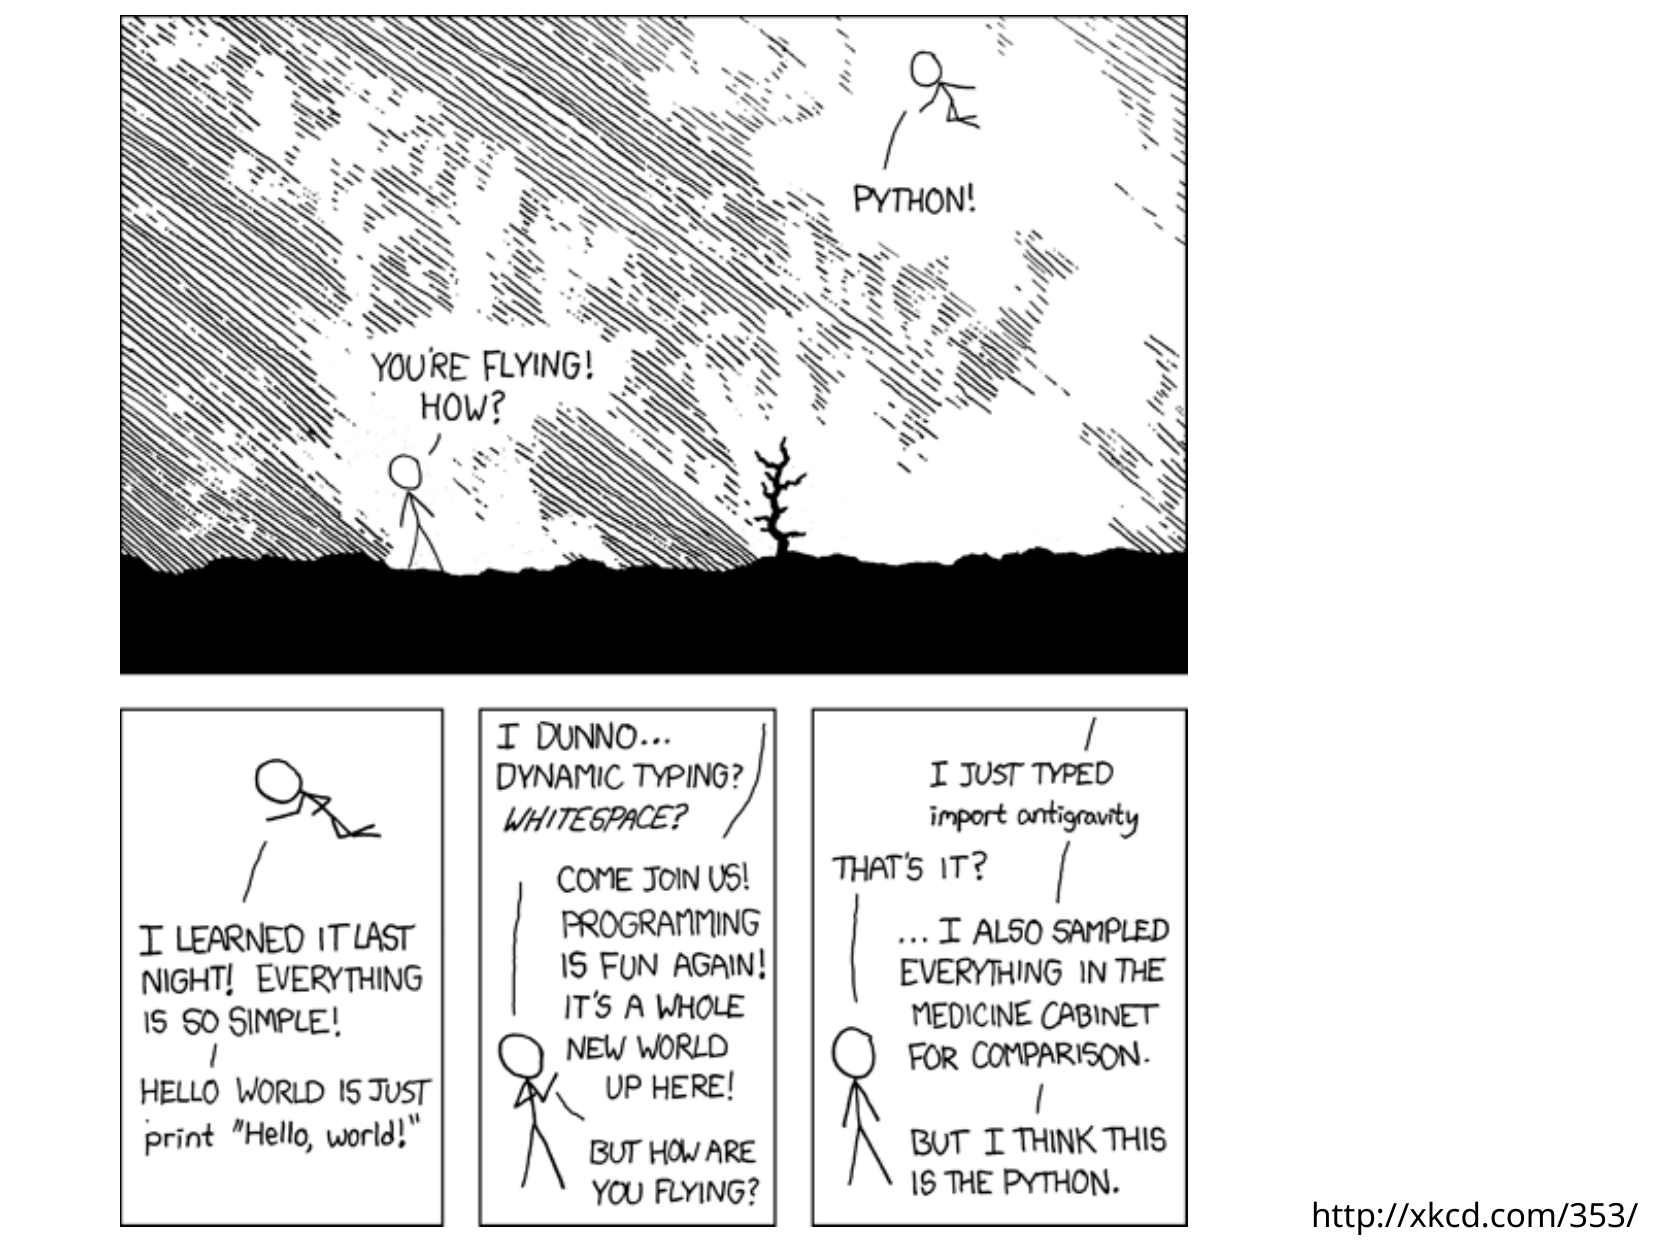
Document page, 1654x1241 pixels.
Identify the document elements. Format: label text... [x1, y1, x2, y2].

text_box http://xkcd.com/353/ [982, 1184, 1654, 1241]
picture [120, 15, 1188, 1227]
